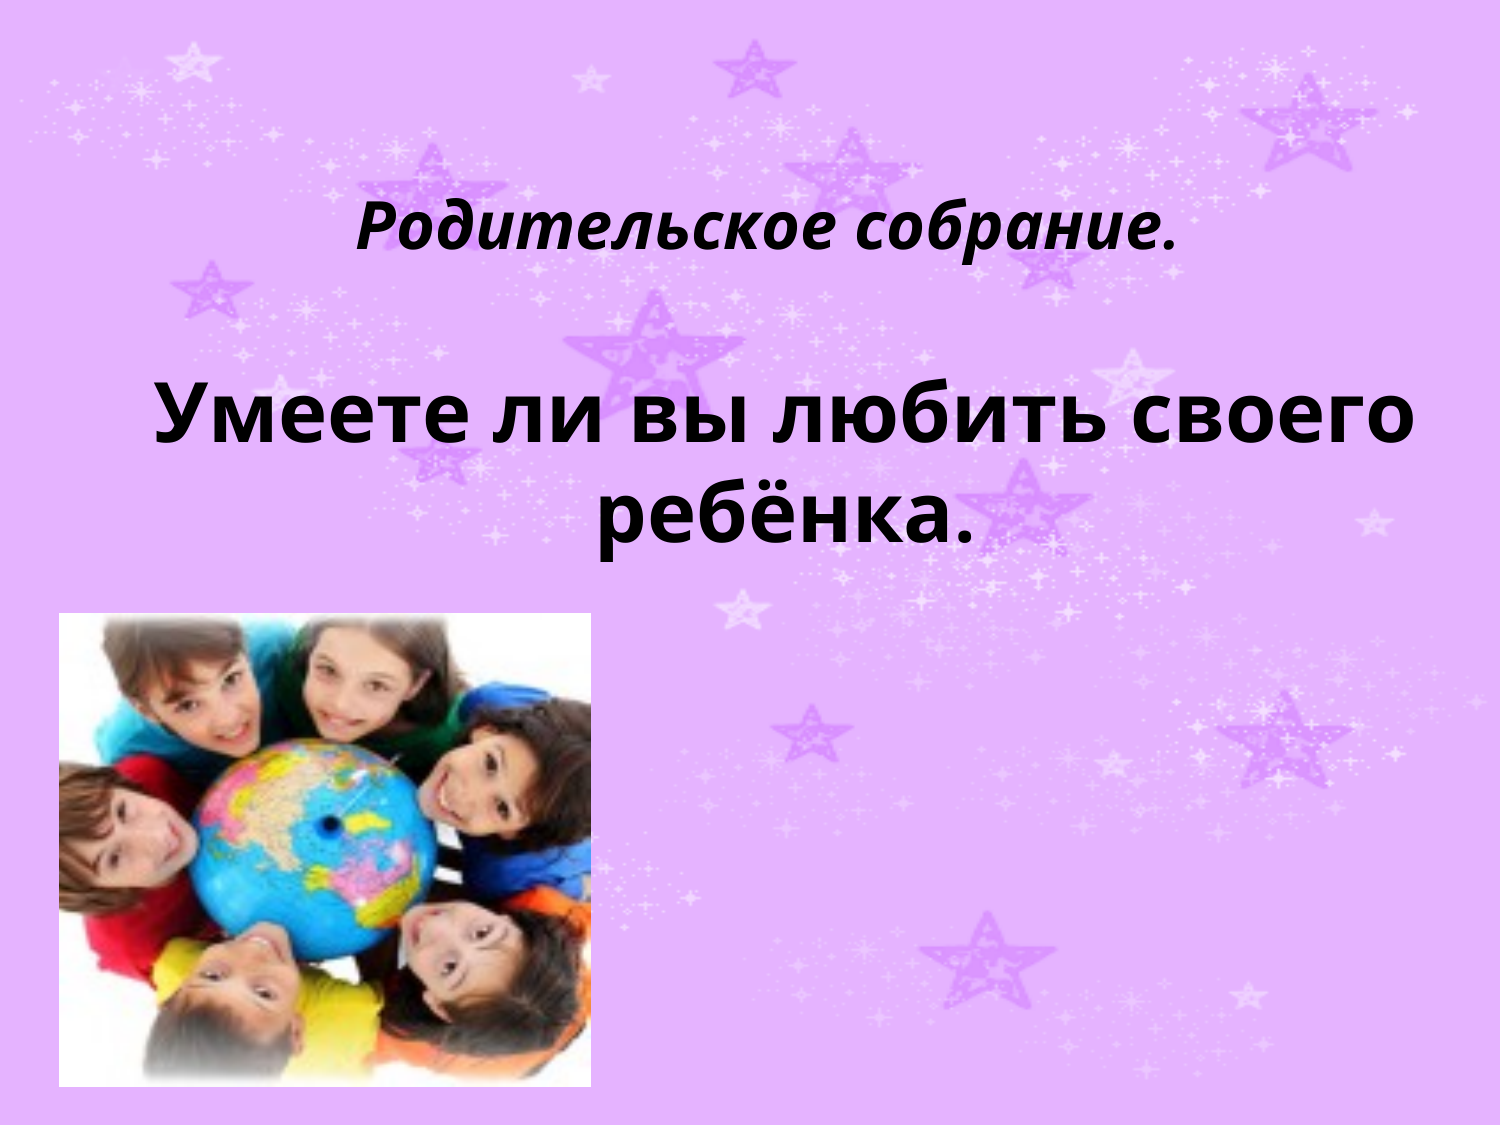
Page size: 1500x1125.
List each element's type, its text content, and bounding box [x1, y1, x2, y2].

text_box Умеете ли вы любить своего ребёнка. [70, 351, 1500, 567]
picture [0, 0, 1500, 1125]
text_box Родительское собрание. [269, 175, 1266, 271]
